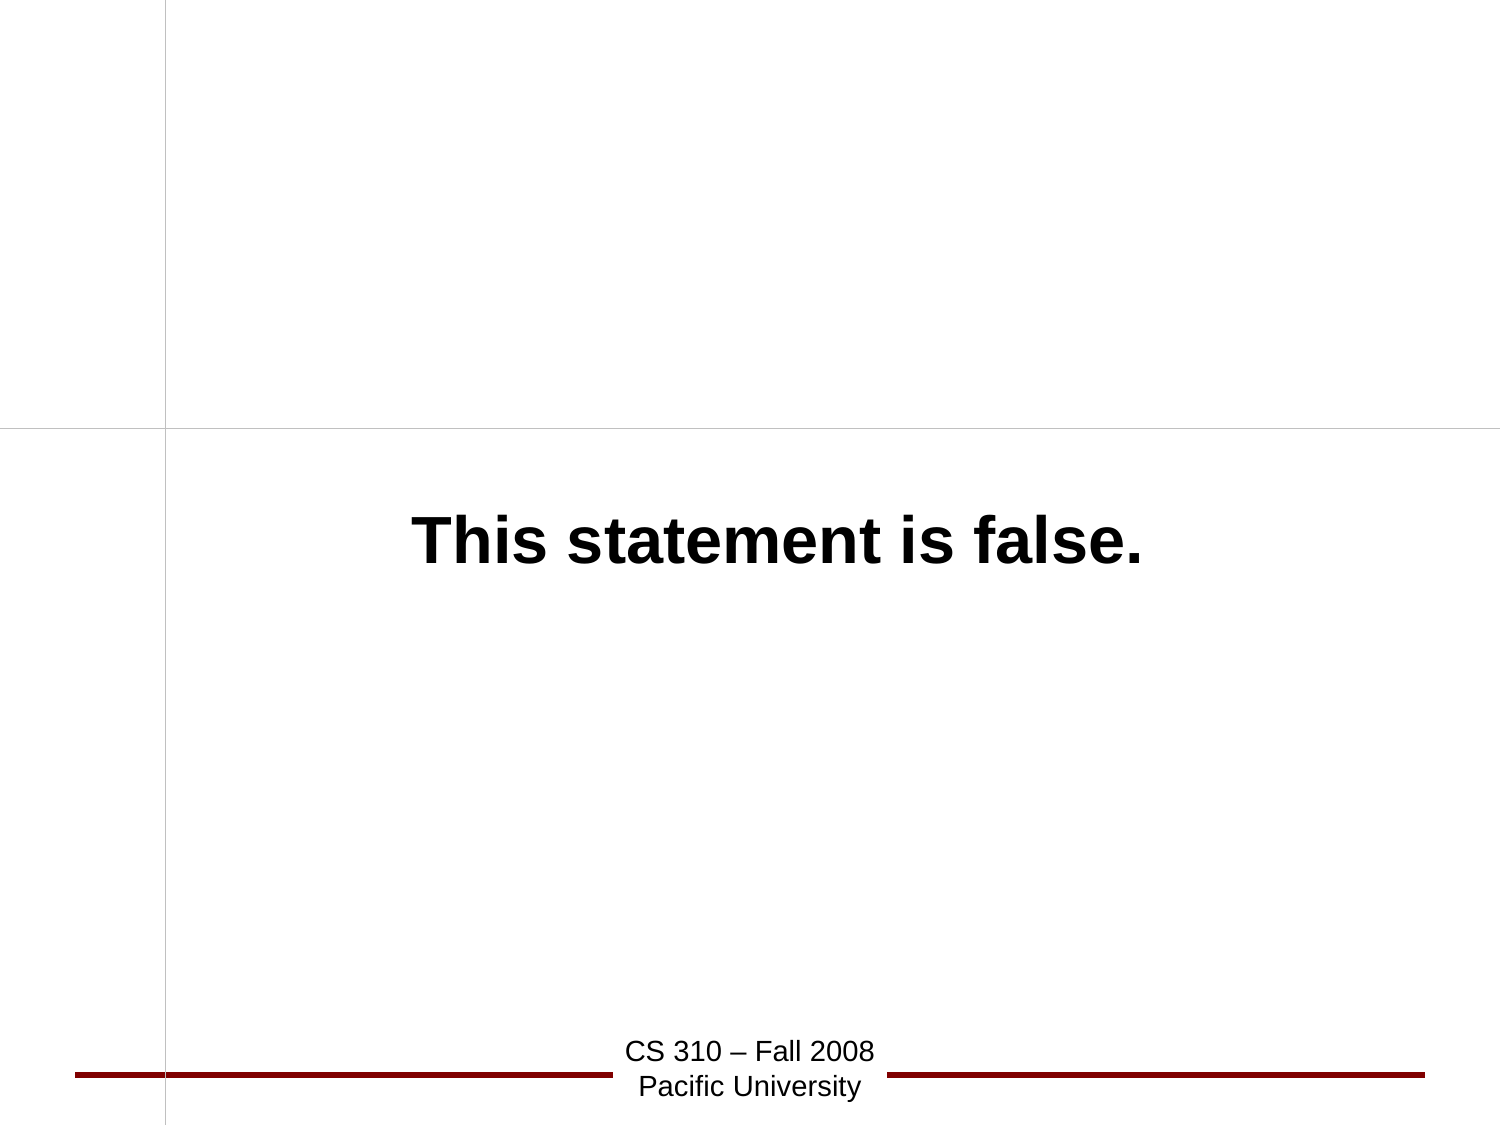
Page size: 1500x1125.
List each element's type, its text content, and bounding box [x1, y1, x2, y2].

list This statement is false. [112, 112, 1388, 986]
